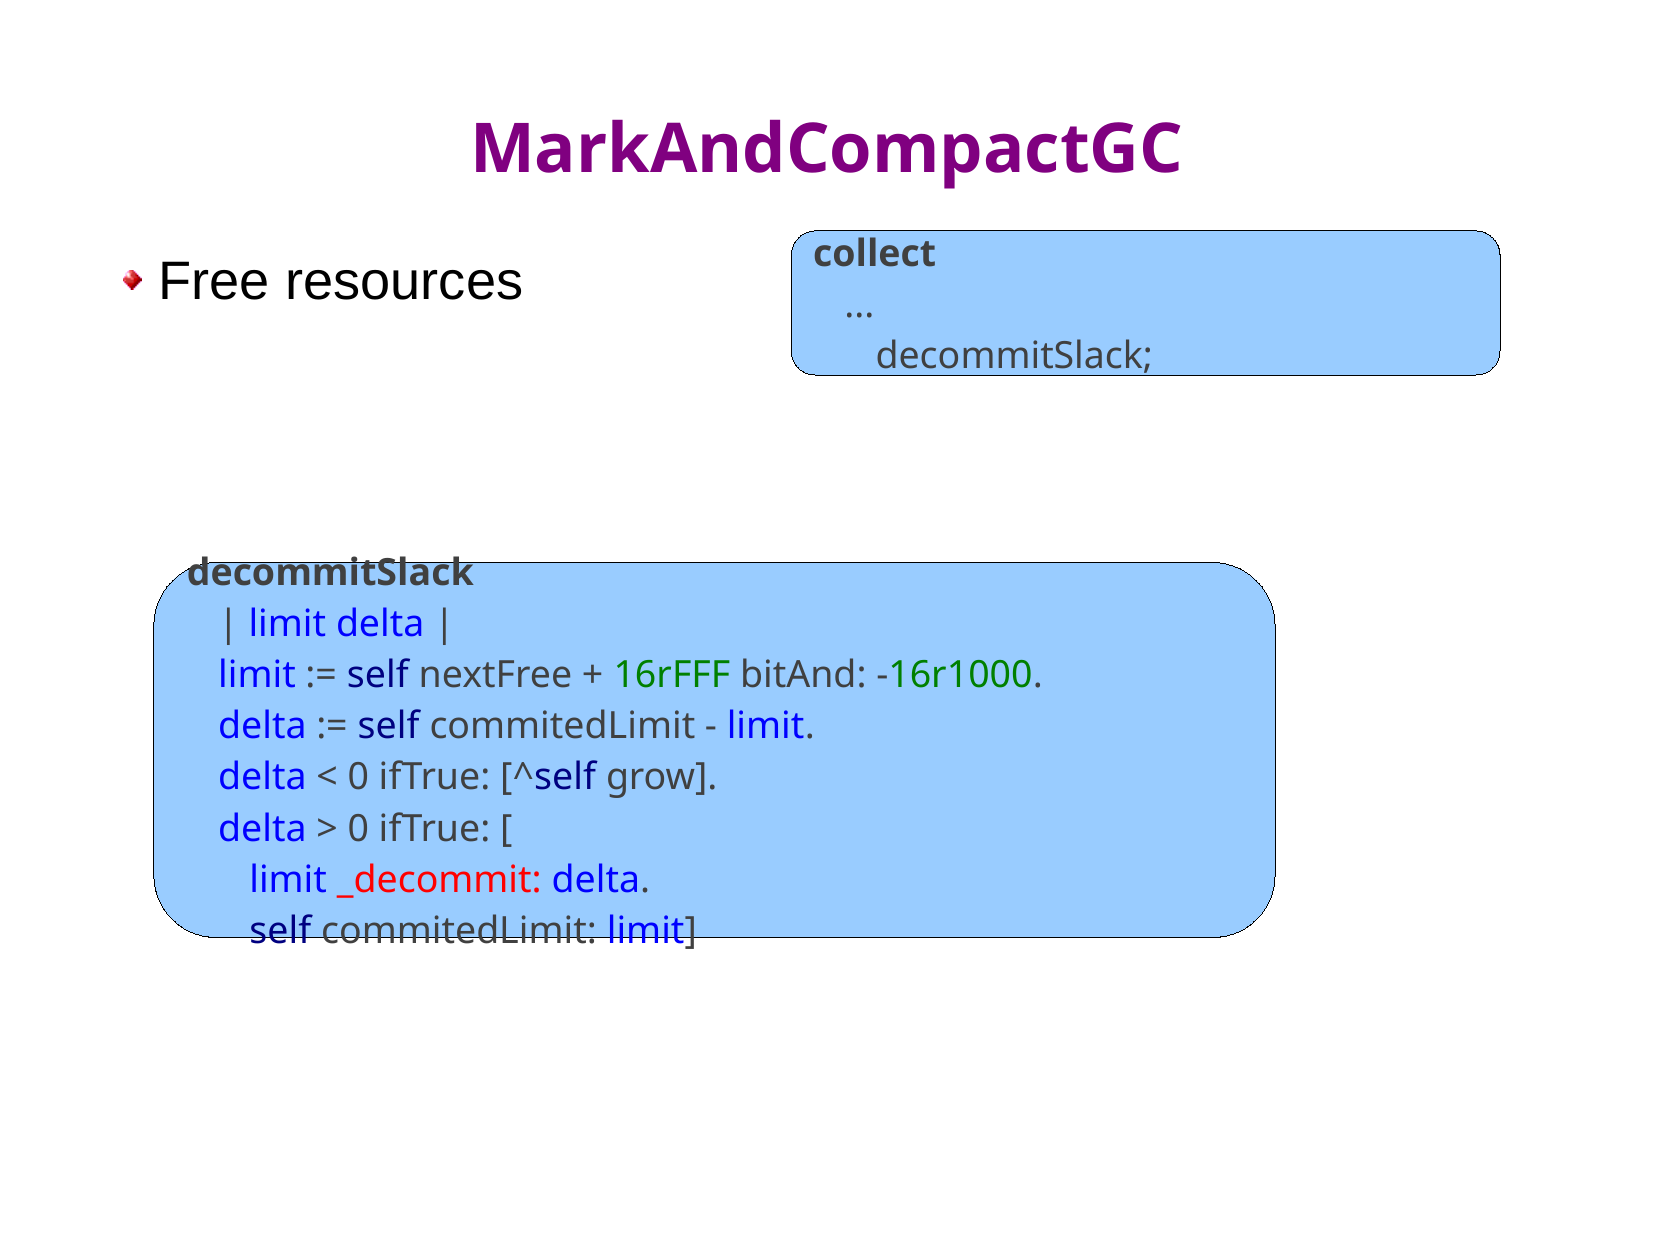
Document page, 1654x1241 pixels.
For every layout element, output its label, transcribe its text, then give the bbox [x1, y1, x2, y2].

text_box decommitSlack | limit delta | limit := self nextFree + 16rFFF bitAnd: -16r1000. delta := self commitedLimit - limit. delta < 0 ifTrue: [^self grow]. delta > 0 ifTrue: [ limit _decommit: delta. self commitedLimit: limit] [153, 562, 1276, 938]
text_box Free resources [37, 242, 938, 426]
text_box collect ... decommitSlack; [795, 230, 1501, 376]
text_box MarkAndCompactGC [143, 91, 1511, 209]
